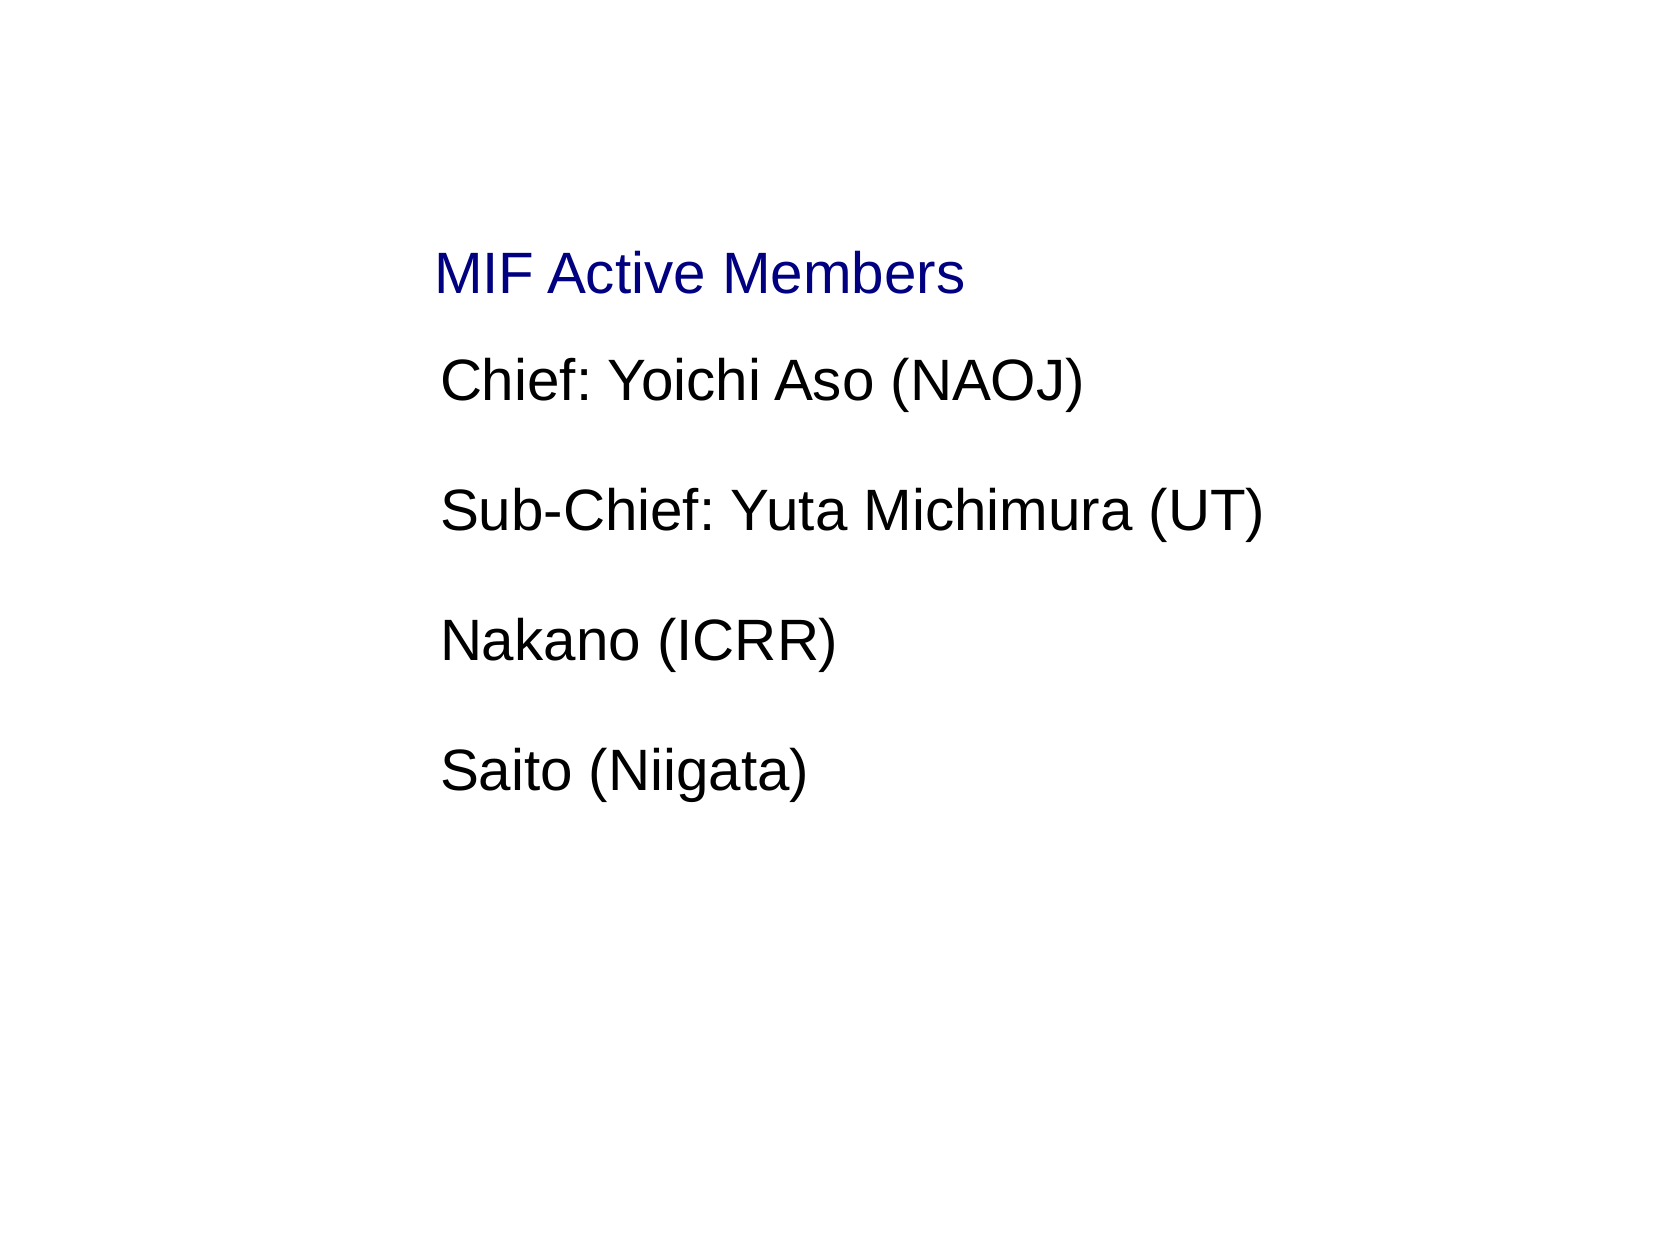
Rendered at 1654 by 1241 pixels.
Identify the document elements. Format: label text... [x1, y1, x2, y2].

text_box Chief: Yoichi Aso (NAOJ) Sub-Chief: Yuta Michimura (UT) Nakano (ICRR) Saito (Niigata) [425, 340, 1281, 792]
text_box MIF Active Members [419, 233, 981, 314]
